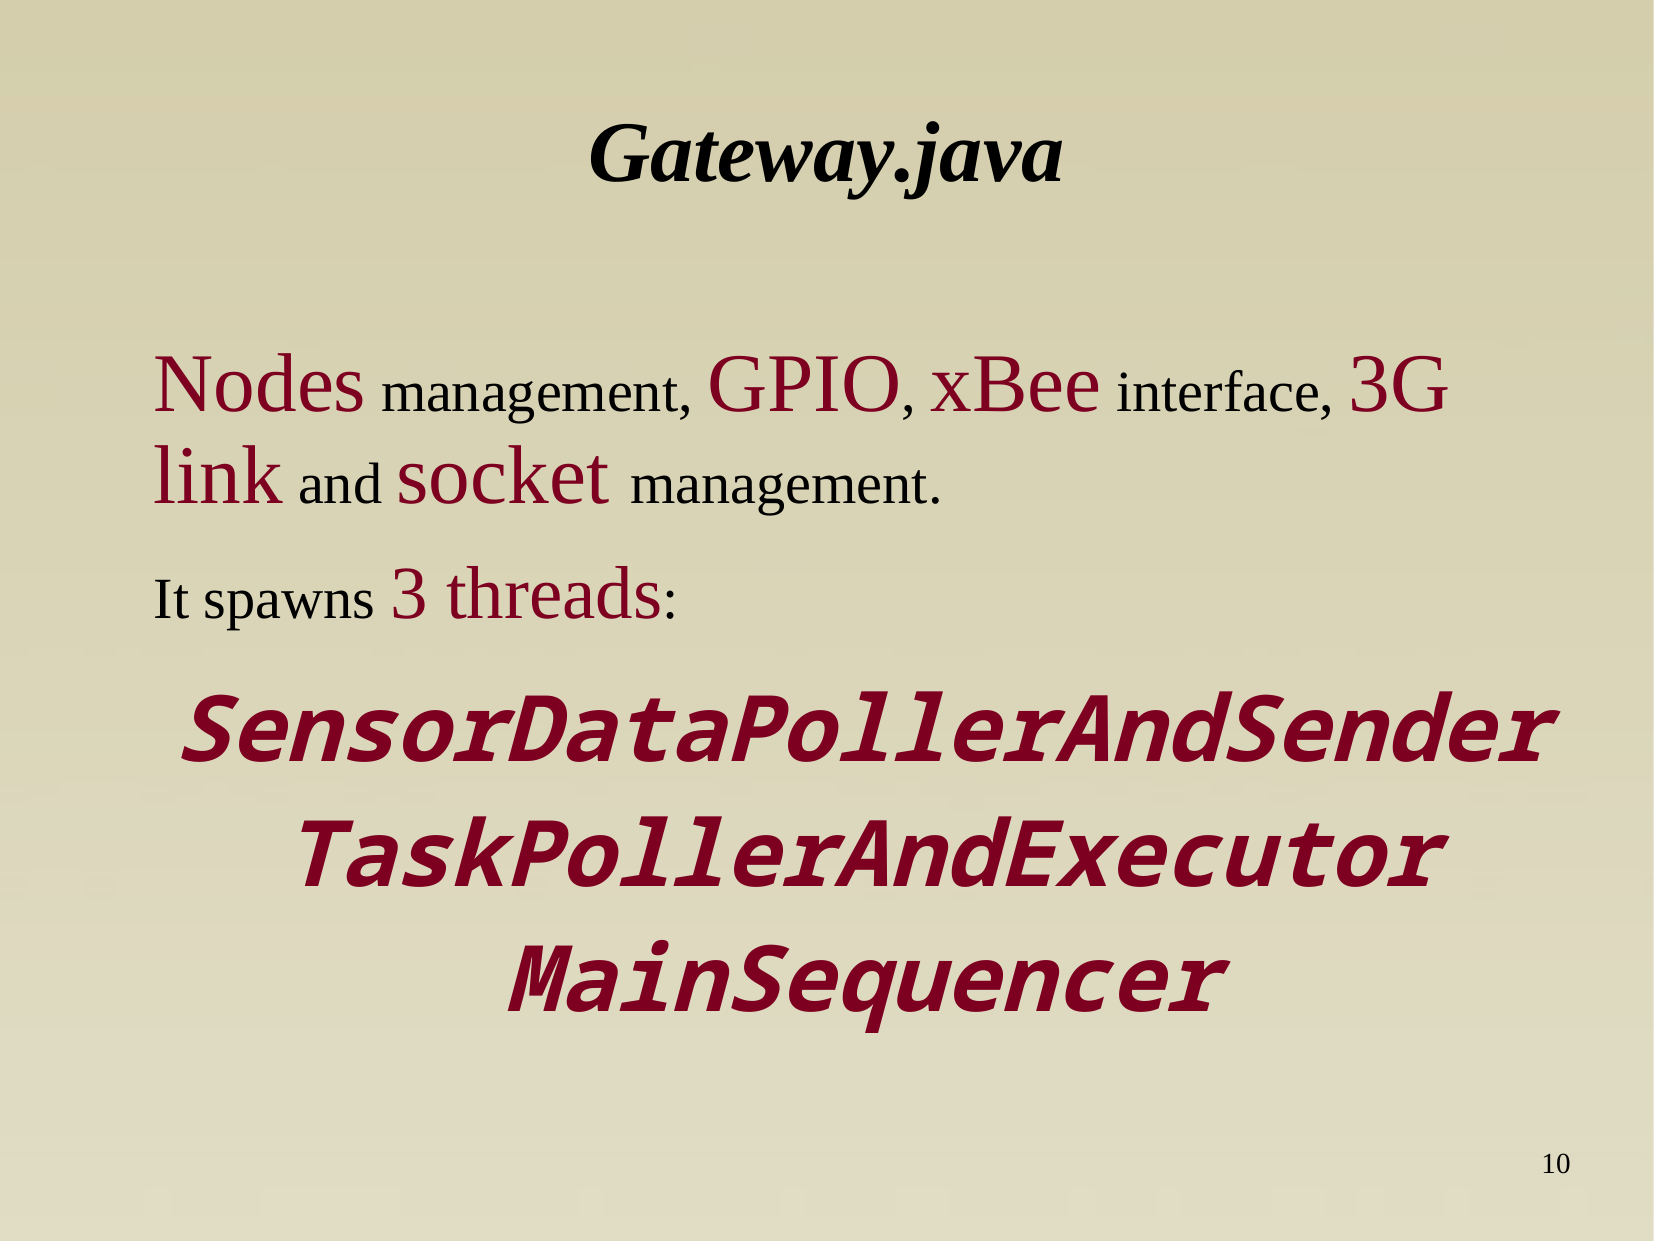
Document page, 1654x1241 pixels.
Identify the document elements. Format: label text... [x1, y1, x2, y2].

title Gateway.java [82, 49, 1571, 257]
list Nodes management, GPIO, xBee interface, 3G link and socket management. It spawns 3 threads: SensorDataPollerAndSender TaskPollerAndExecutor MainSequencer [82, 337, 1571, 1089]
picture [0, 0, 1654, 1241]
